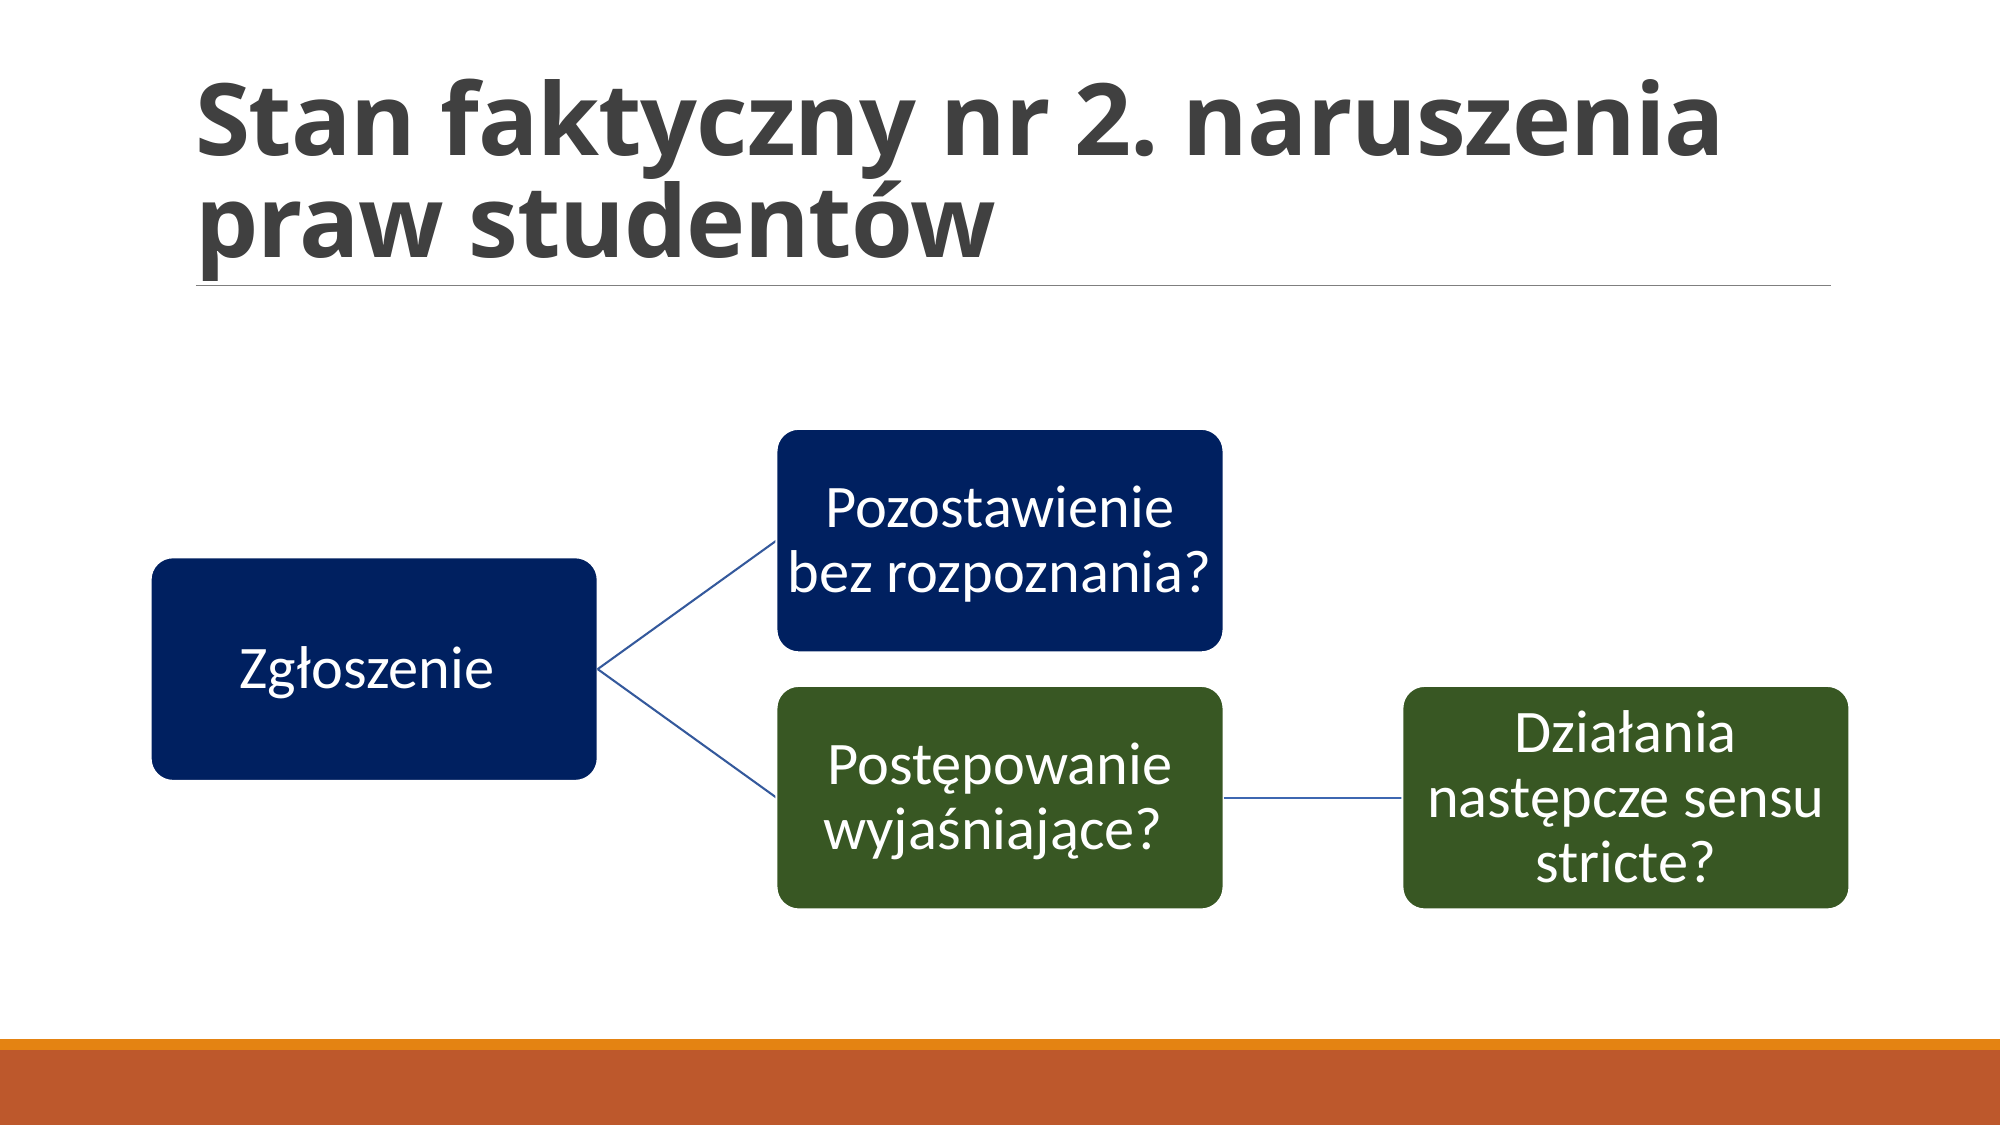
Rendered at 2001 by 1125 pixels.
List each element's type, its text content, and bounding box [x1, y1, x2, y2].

text_box Postępowanie wyjaśniające? [776, 685, 1224, 910]
text_box Zgłoszenie [150, 557, 598, 781]
text_box Działania następcze sensu stricte? [1402, 685, 1850, 910]
title Stan faktyczny nr 2. naruszenia praw studentów [180, 47, 1831, 286]
text_box Pozostawienie bez rozpoznania? [776, 428, 1224, 653]
